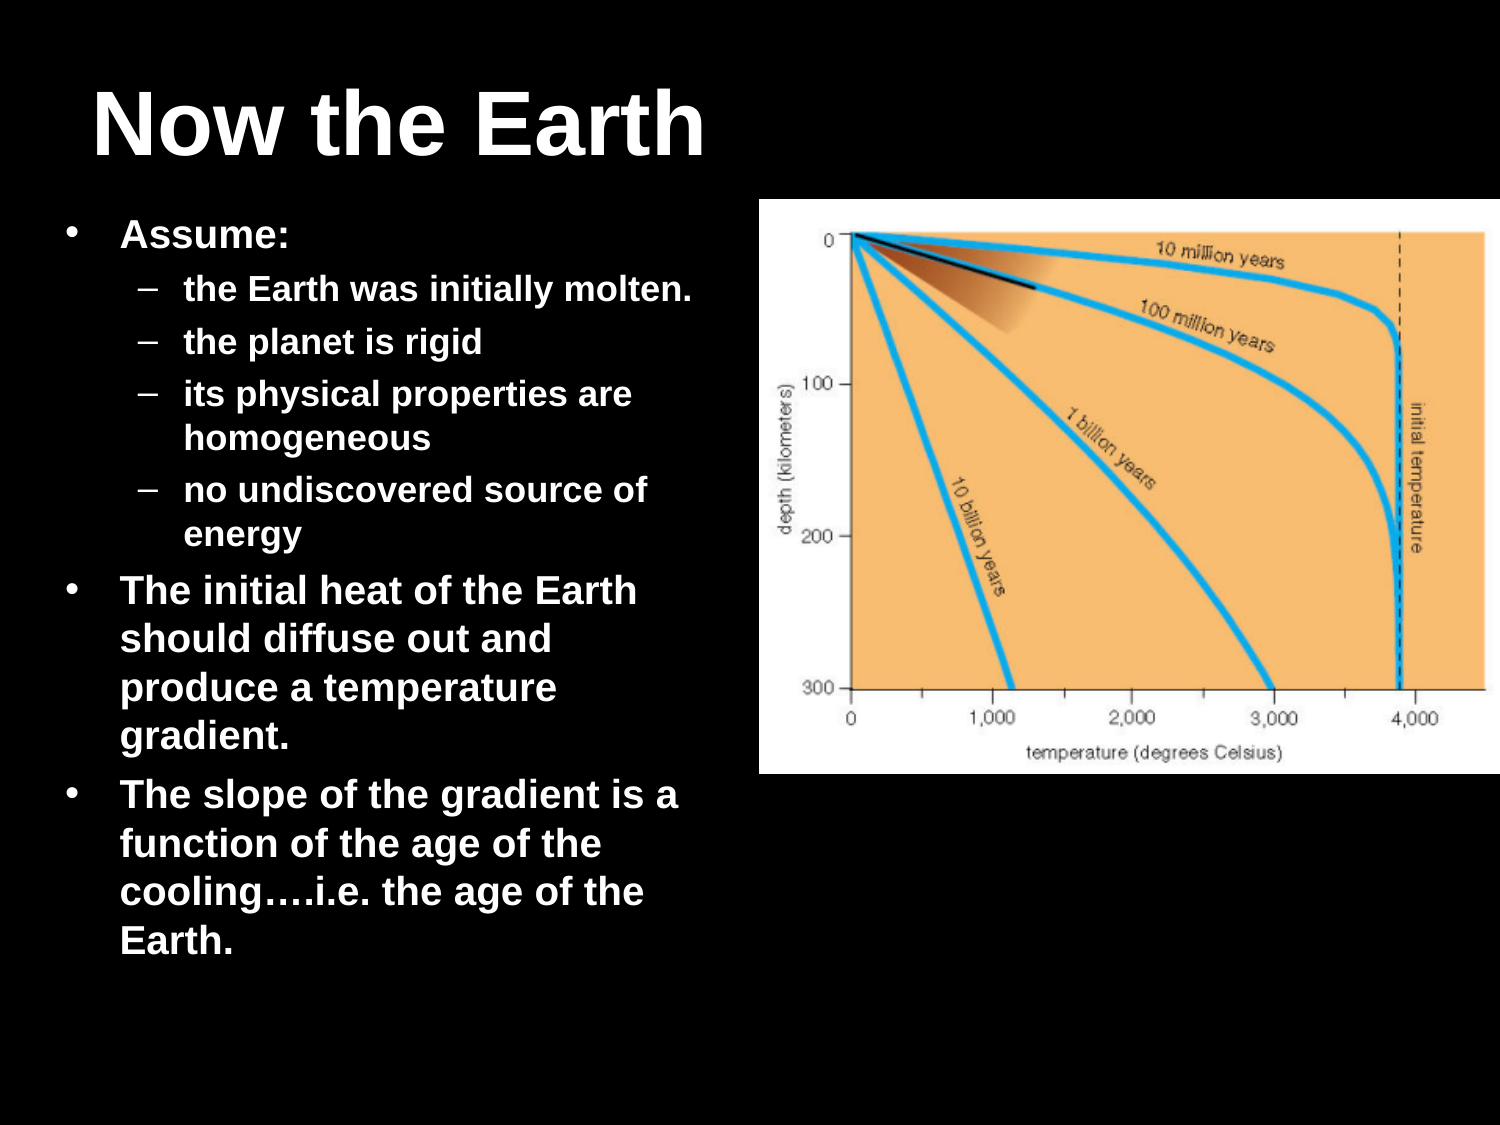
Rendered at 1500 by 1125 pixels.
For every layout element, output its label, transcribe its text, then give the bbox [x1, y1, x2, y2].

list Assume: the Earth was initially molten. the planet is rigid its physical properties are homogeneous no undiscovered source of energy The initial heat of the Earth should diffuse out and produce a temperature gradient. The slope of the gradient is a function of the age of the cooling….i.e. the age of the Earth. [50, 200, 713, 1000]
title Now the Earth [49, 50, 750, 188]
picture [759, 199, 1500, 774]
